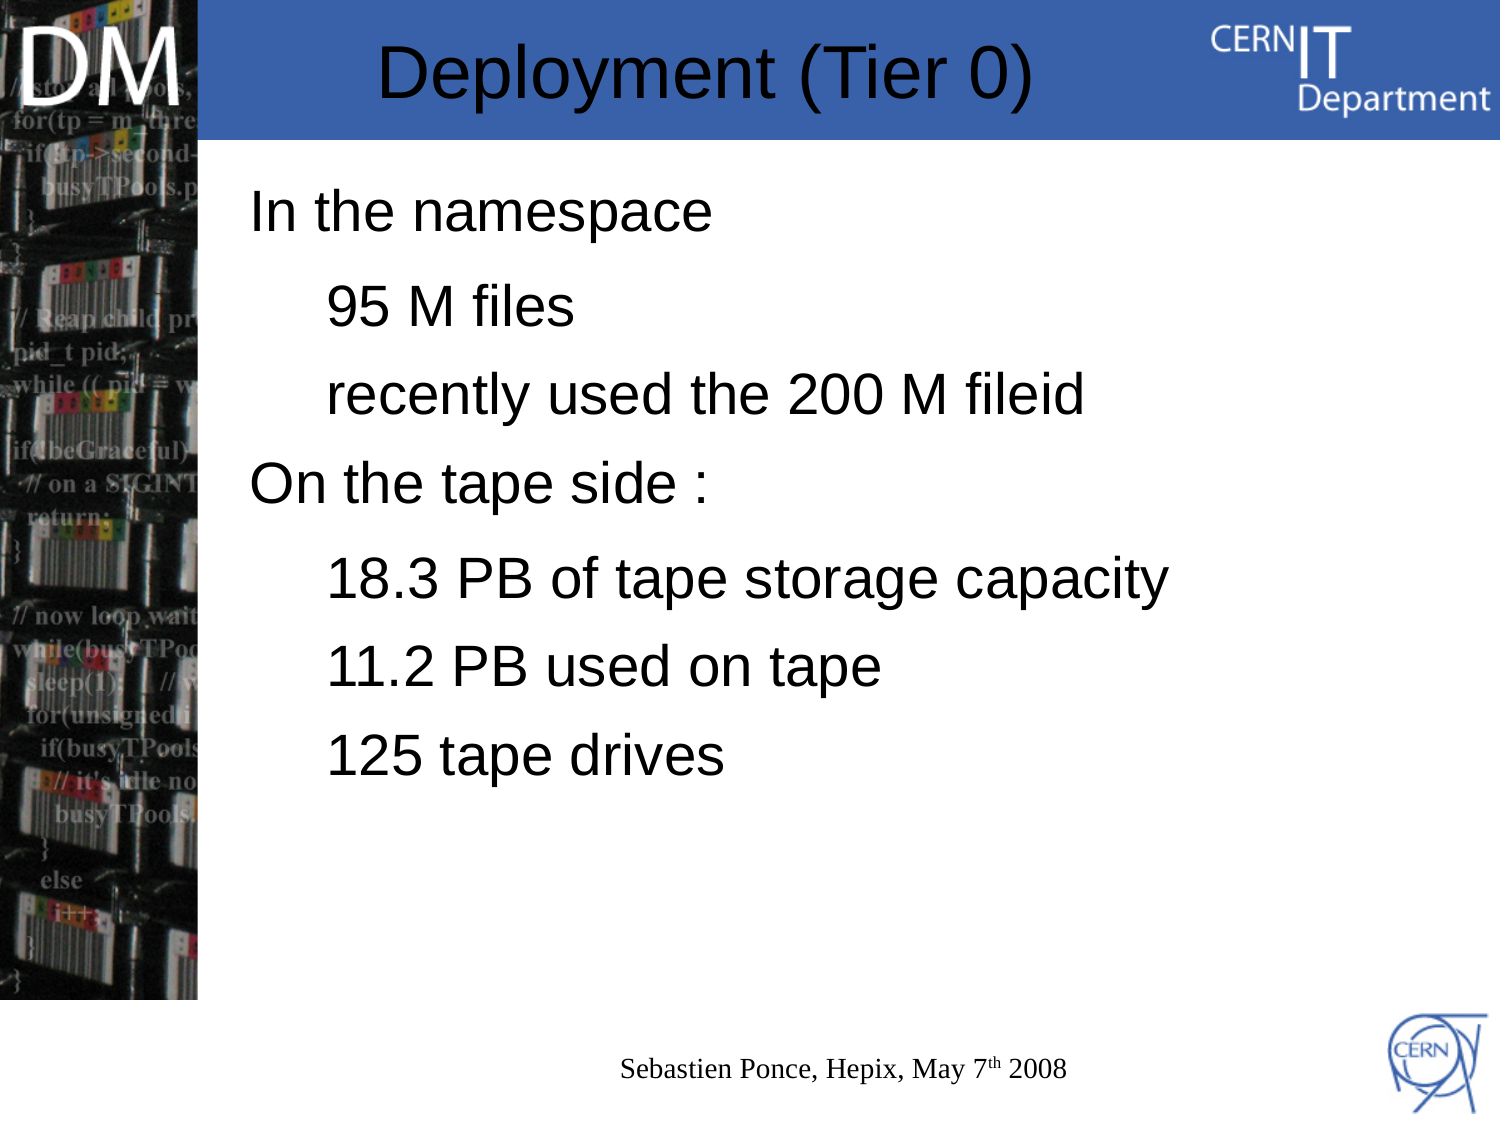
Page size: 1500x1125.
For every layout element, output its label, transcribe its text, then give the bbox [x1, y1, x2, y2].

title Deployment (Tier 0) [212, 0, 1201, 138]
picture [198, 0, 1500, 140]
list In the namespace 95 M files recently used the 200 M fileid On the tape side : 18.3 PB of tape storage capacity 11.2 PB used on tape 125 tape drives [217, 164, 1463, 877]
picture [1387, 1012, 1489, 1114]
